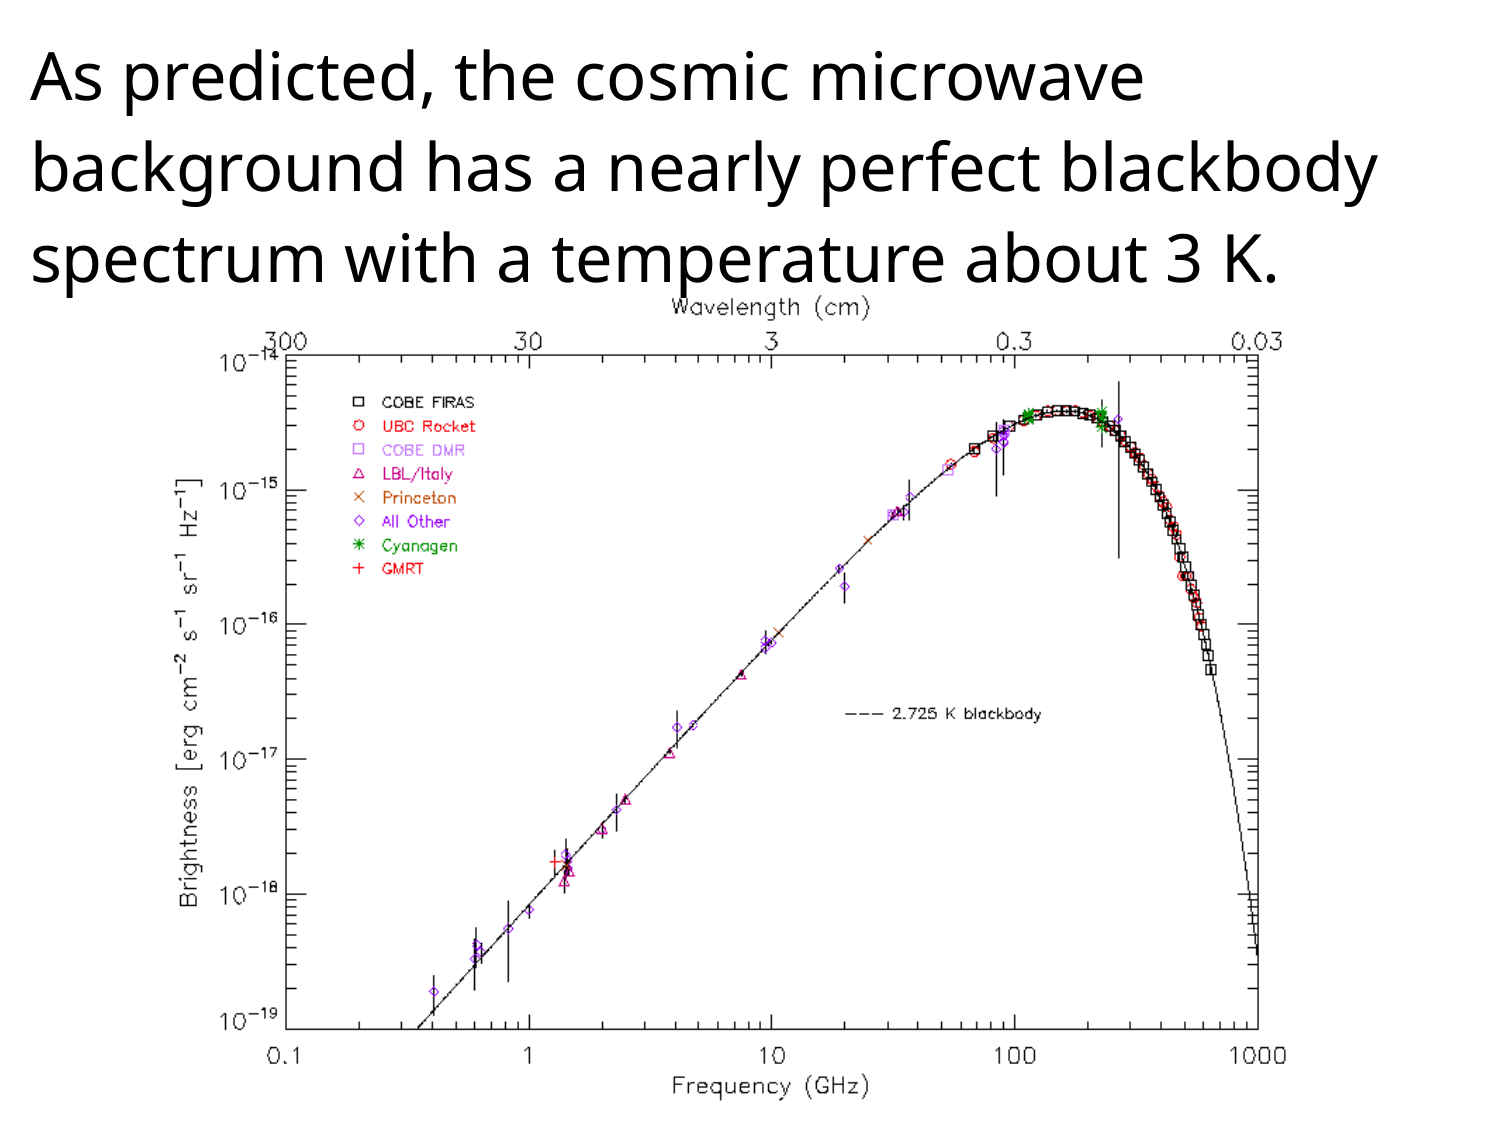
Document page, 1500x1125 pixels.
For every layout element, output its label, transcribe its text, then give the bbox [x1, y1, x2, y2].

list As predicted, the cosmic microwave background has a nearly perfect blackbody spectrum with a temperature about 3 K. [30, 29, 1471, 683]
picture [90, 683, 1387, 1125]
